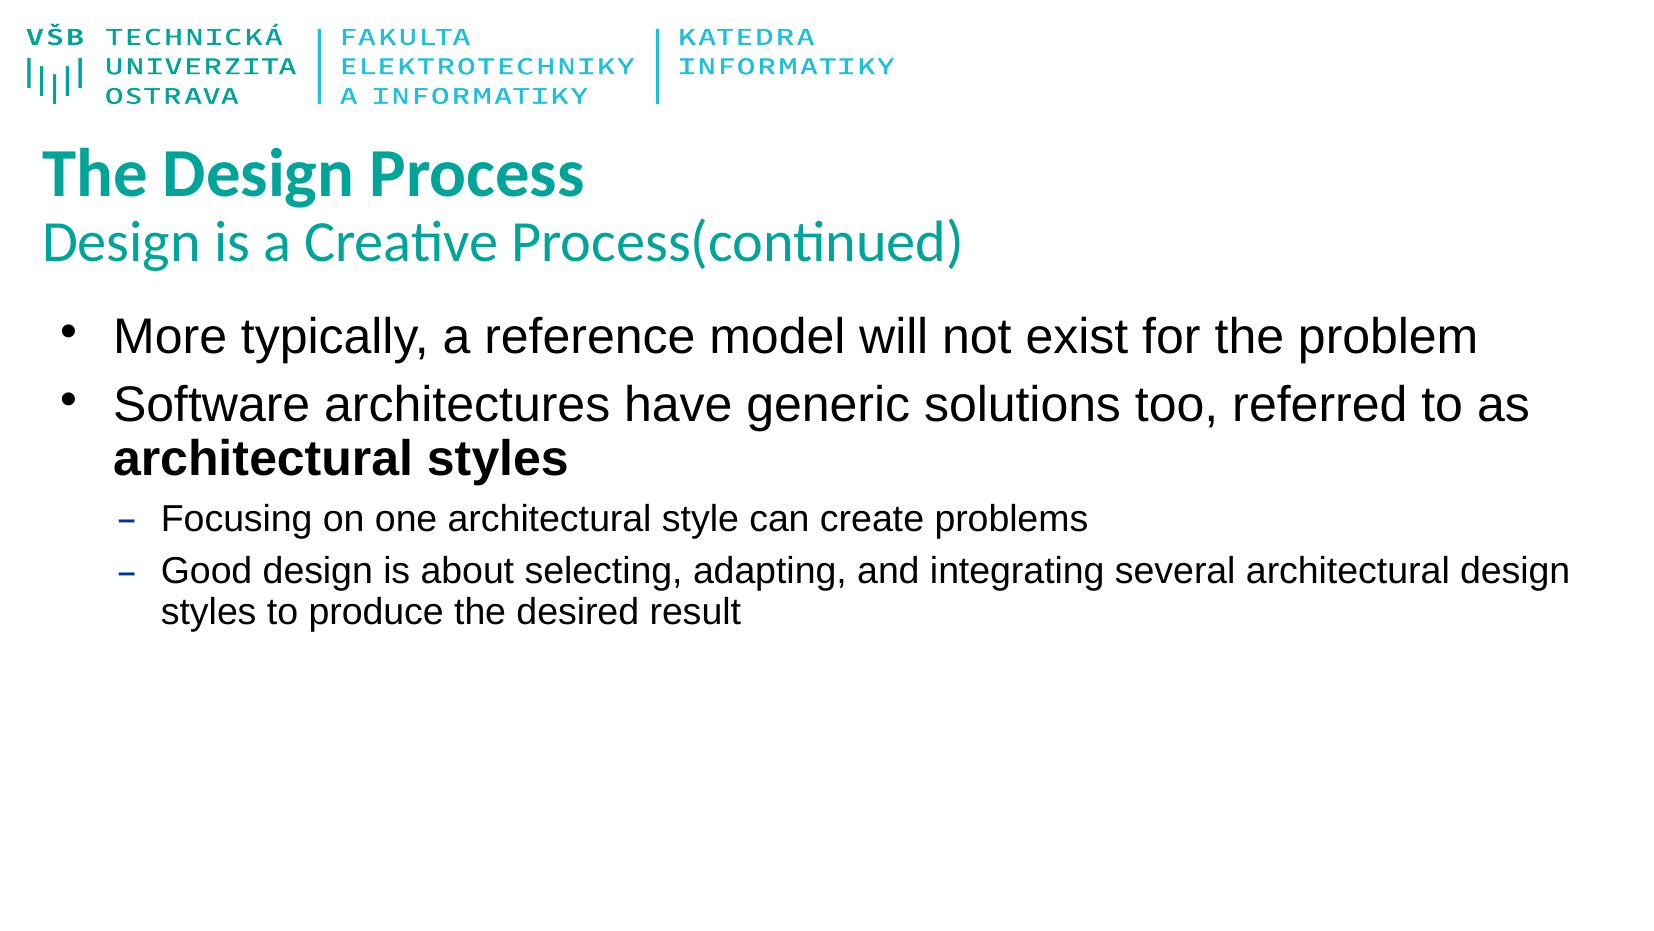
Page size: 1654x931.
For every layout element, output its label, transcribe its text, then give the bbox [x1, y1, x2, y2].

title The Design Process Design is a Creative Process(continued) [27, 142, 1628, 282]
picture [26, 23, 894, 104]
list More typically, a reference model will not exist for the problem Software architectures have generic solutions too, referred to as architectural styles Focusing on one architectural style can create problems Good design is about selecting, adapting, and integrating several architectural design styles to produce the desired result [27, 302, 1628, 842]
